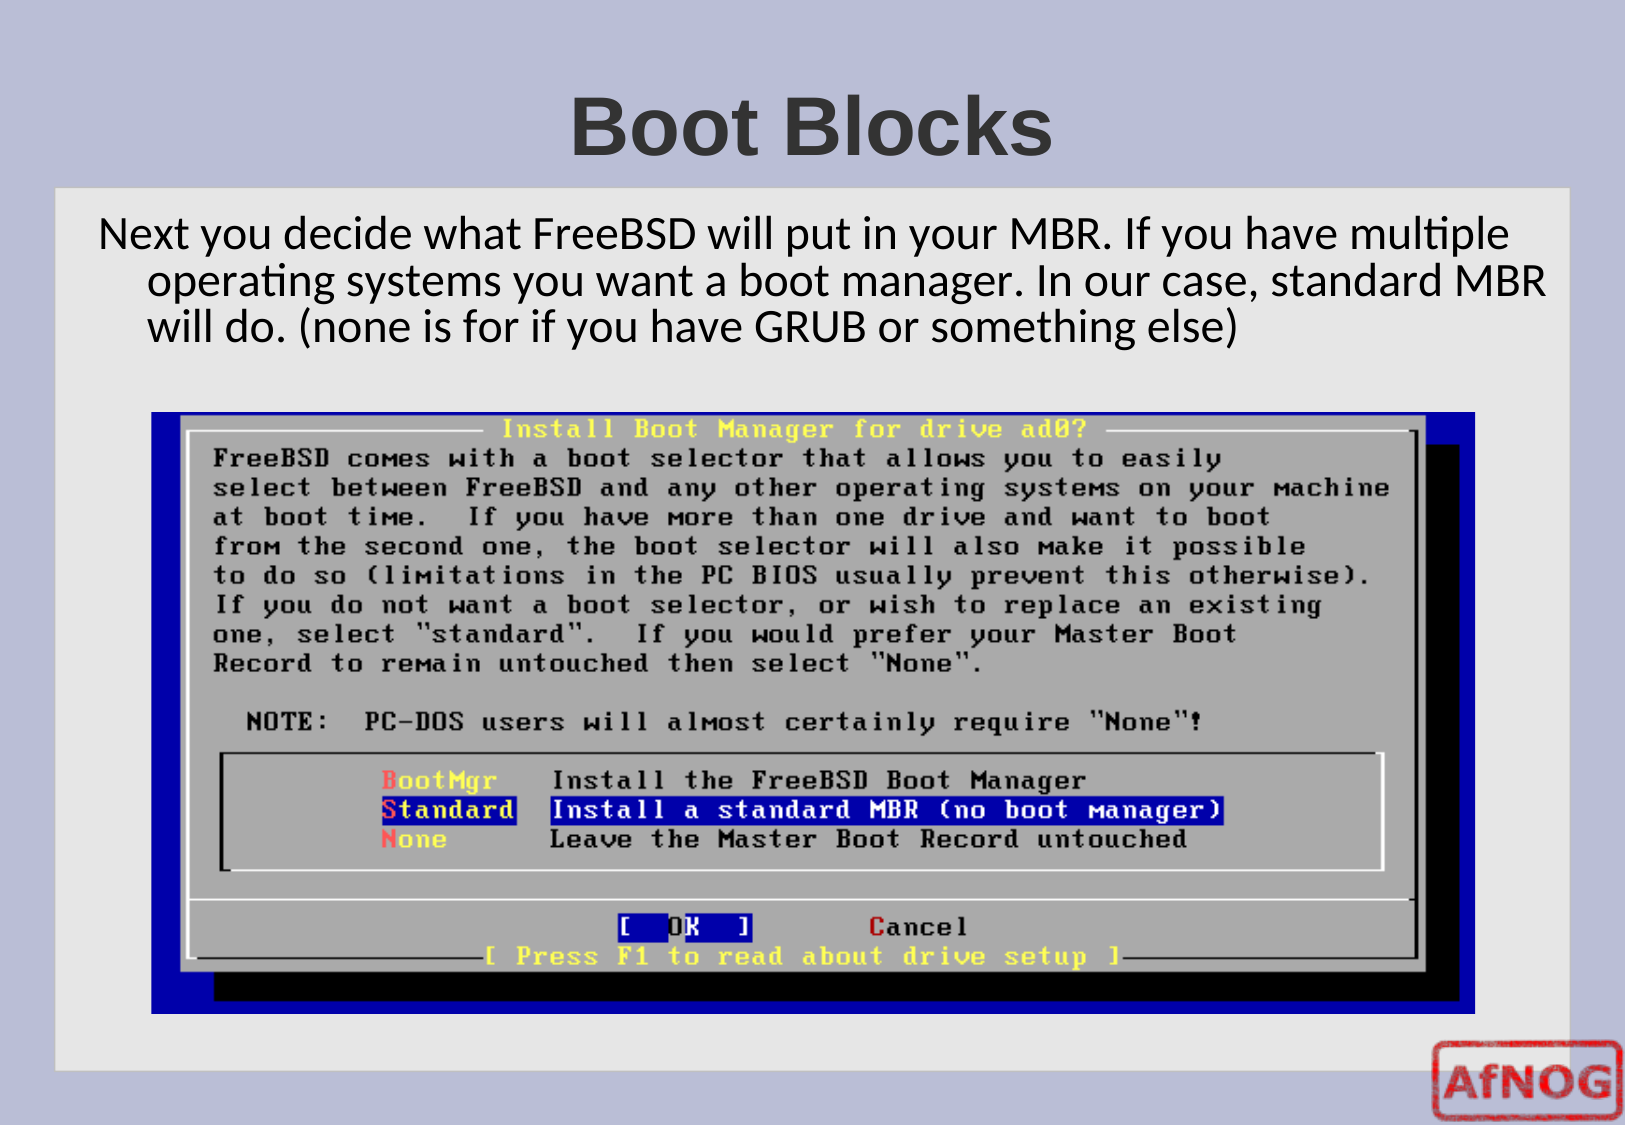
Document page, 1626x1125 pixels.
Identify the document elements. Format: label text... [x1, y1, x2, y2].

title Boot Blocks [54, 44, 1571, 215]
list Next you decide what FreeBSD will put in your MBR. If you have multiple operating systems you want a boot manager. In our case, standard MBR will do. (none is for if you have GRUB or something else) [82, 214, 1560, 427]
picture [151, 412, 1476, 1014]
picture [1430, 1038, 1626, 1125]
